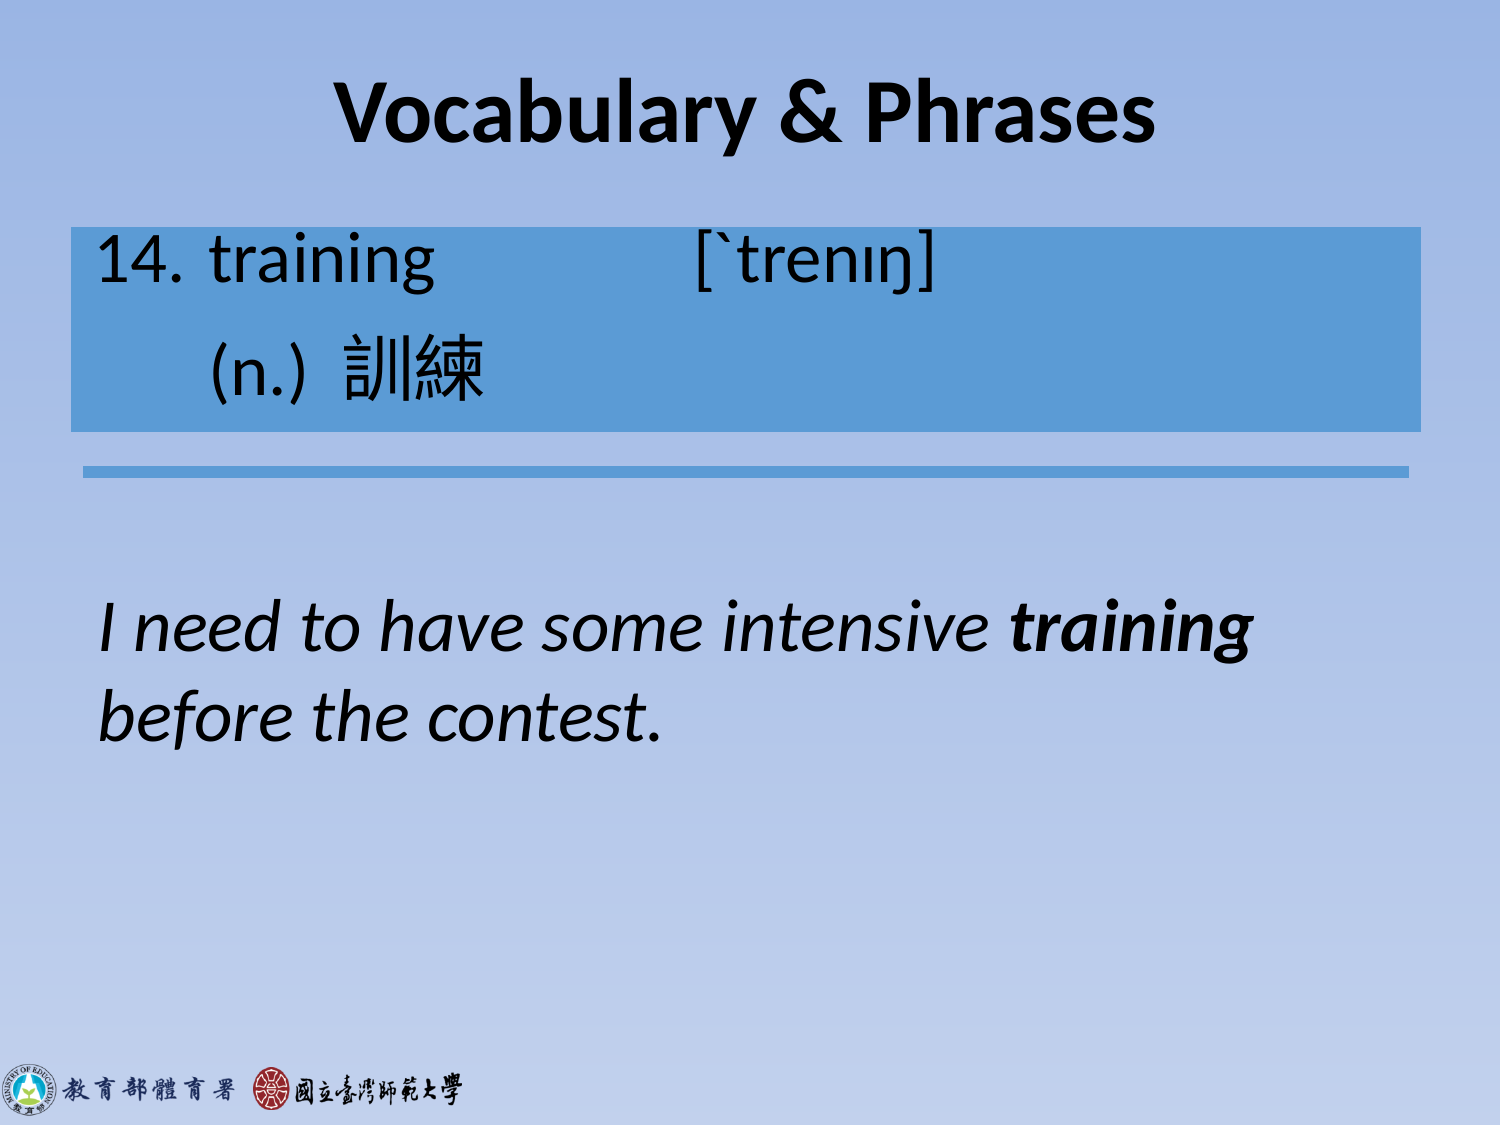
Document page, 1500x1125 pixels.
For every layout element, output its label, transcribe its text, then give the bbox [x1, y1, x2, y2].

title Vocabulary & Phrases [70, 11, 1421, 200]
table_cell [71, 311, 209, 432]
text_box I need to have some intensive training before the contest. [82, 568, 1433, 766]
table_header [ˋtrenɪŋ] [693, 227, 1421, 311]
text_box [83, 466, 1409, 478]
table_header 14. [71, 227, 209, 311]
table_header training [209, 227, 693, 311]
table_cell (n.) 訓練 [209, 311, 1421, 432]
